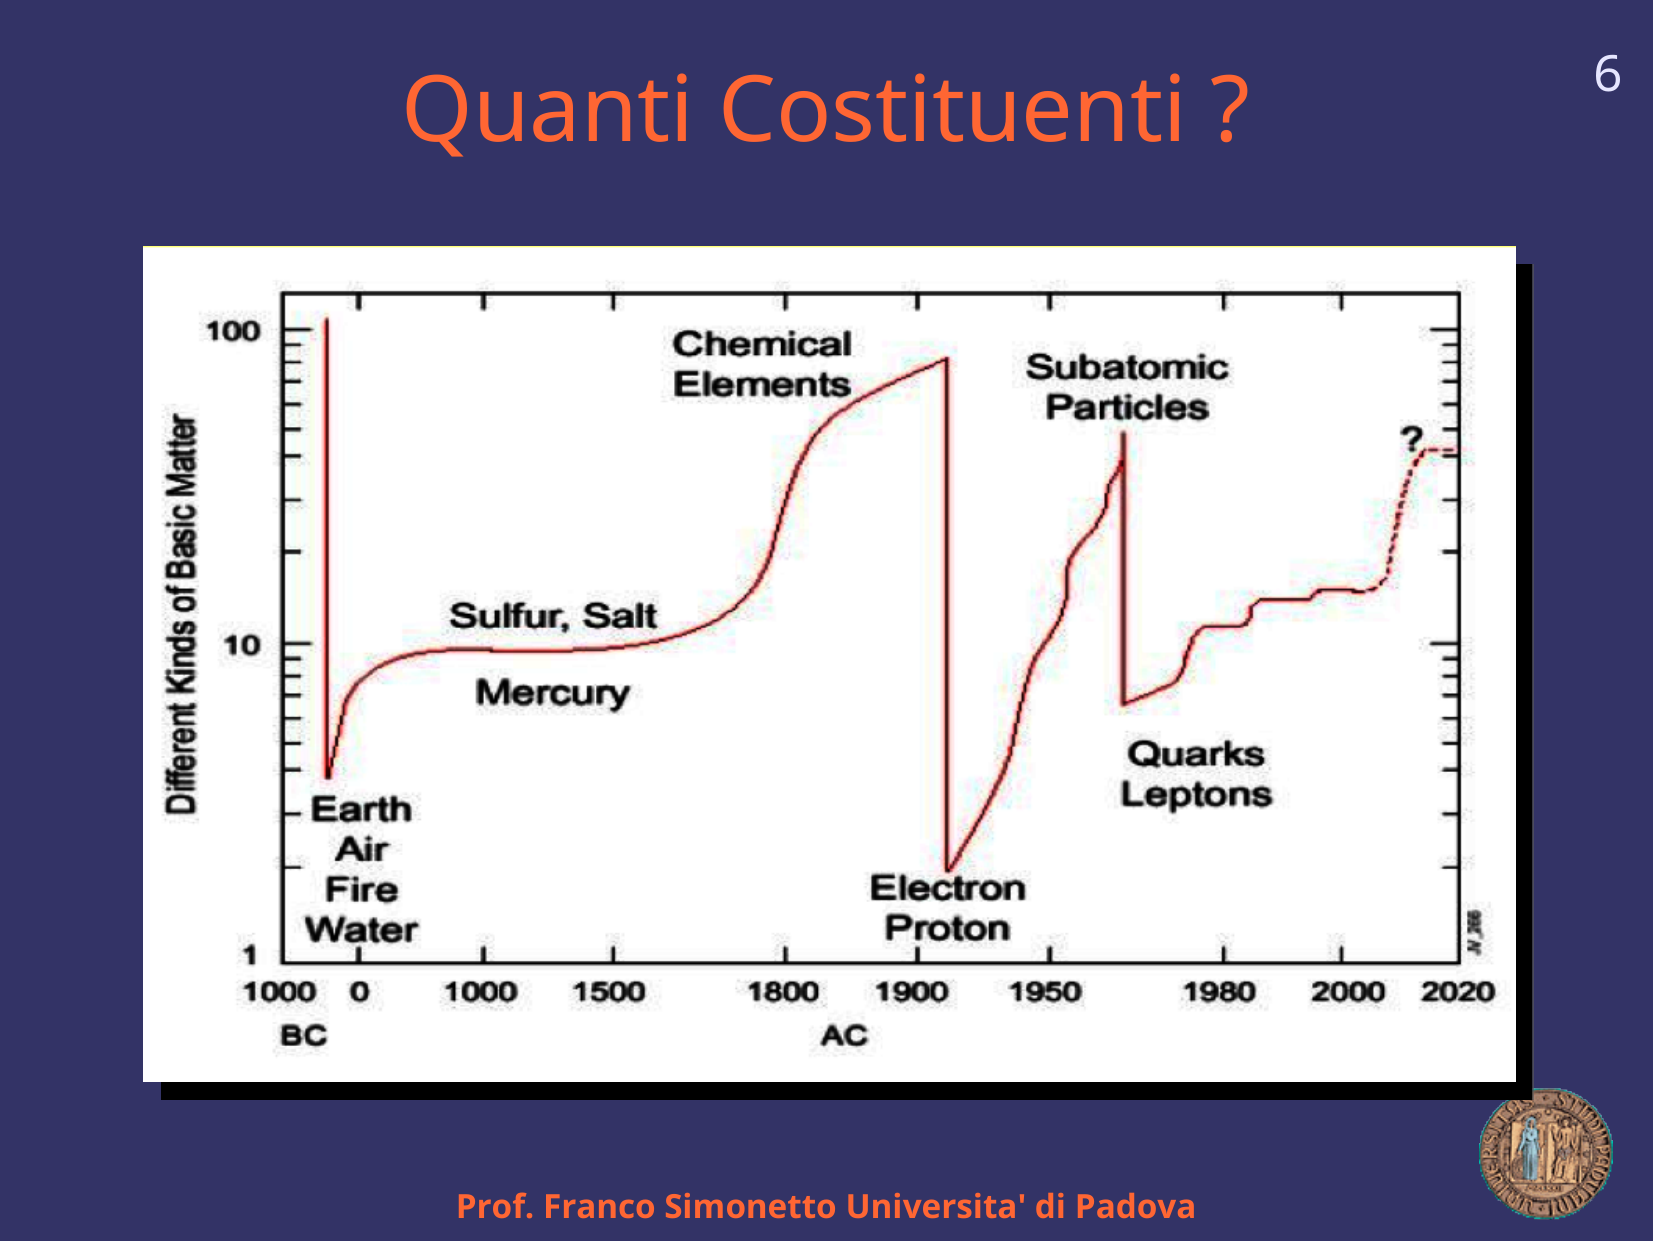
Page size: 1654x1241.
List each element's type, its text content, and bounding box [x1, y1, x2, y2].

picture [1479, 1087, 1613, 1221]
picture [143, 246, 1516, 1082]
title Quanti Costituenti ? [82, 55, 1571, 156]
